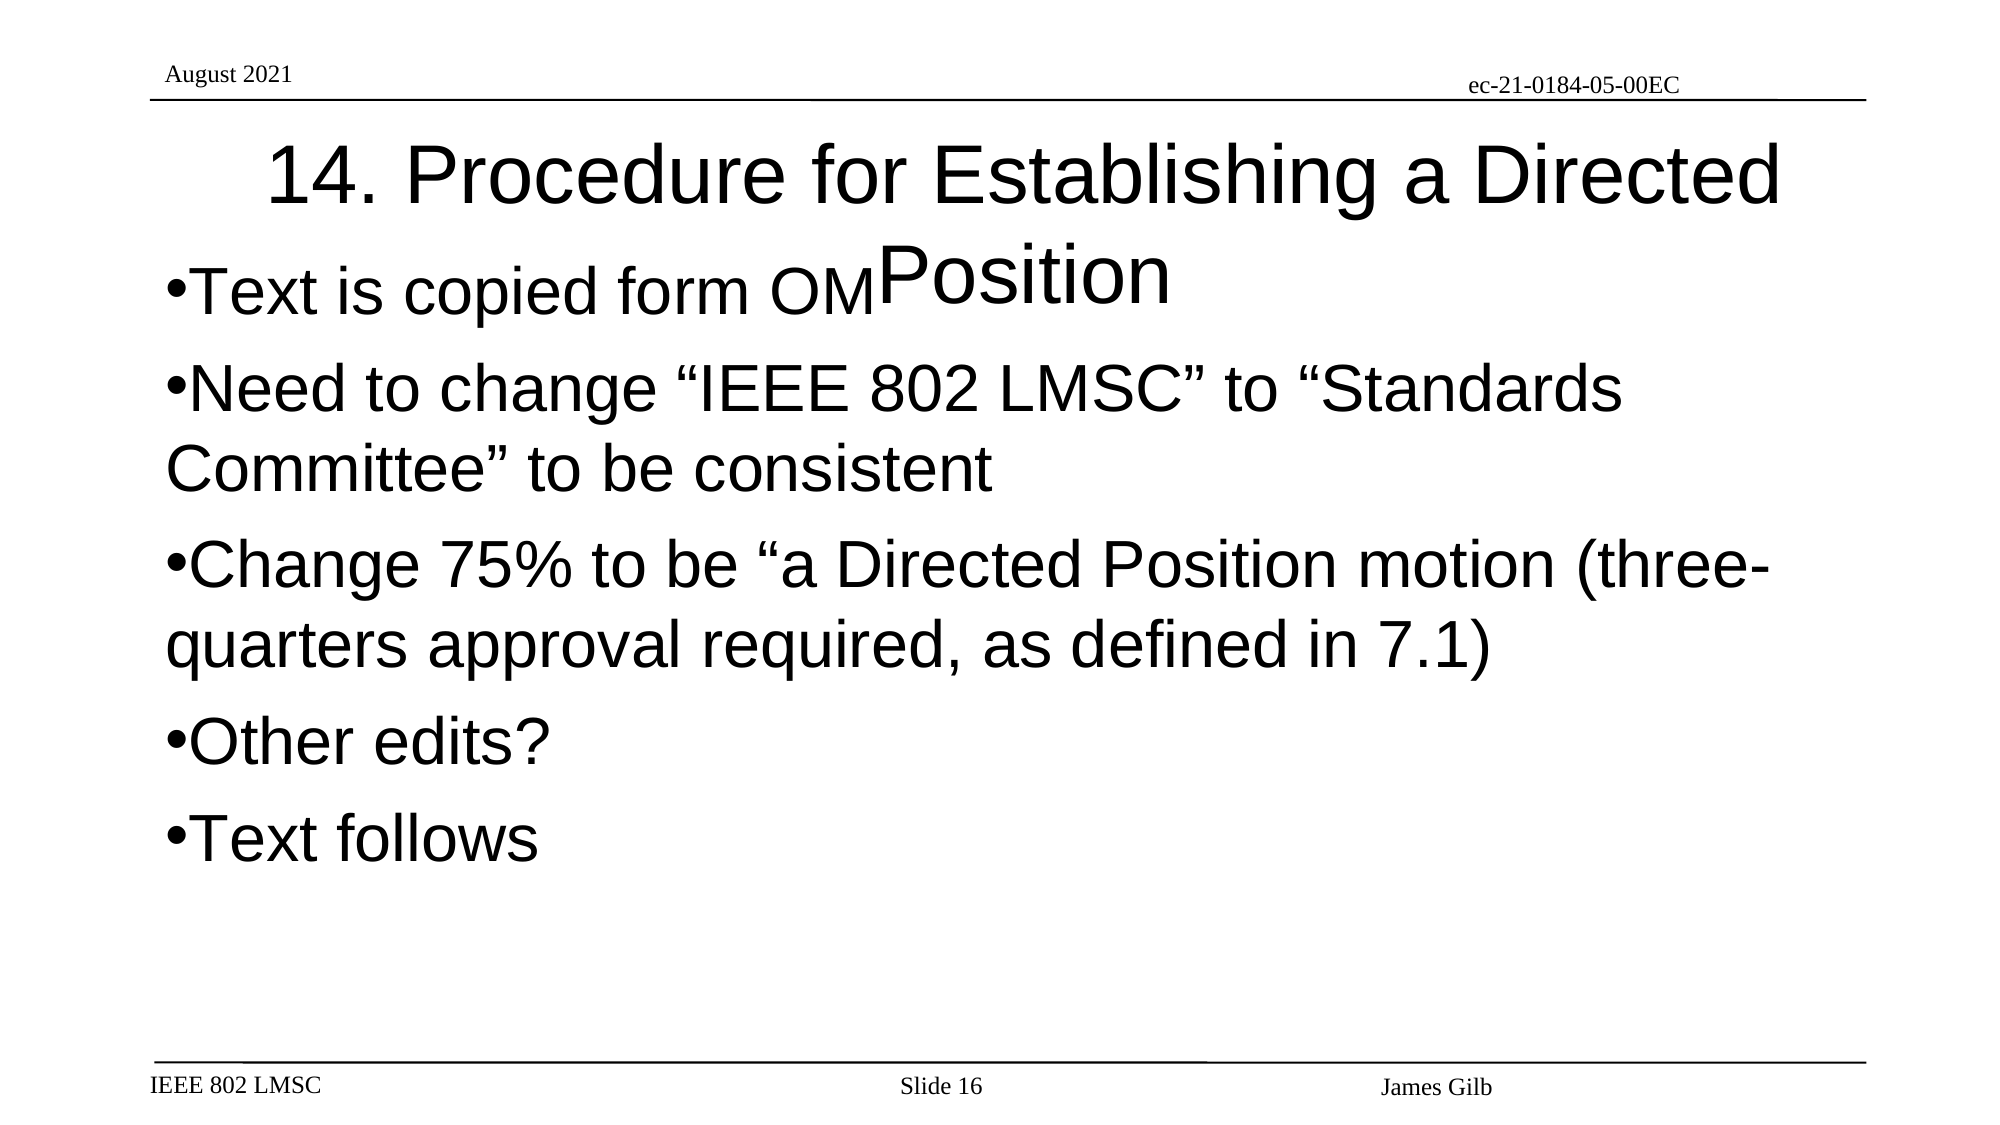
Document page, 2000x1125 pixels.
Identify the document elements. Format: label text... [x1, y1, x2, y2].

list Text is copied form OM Need to change “IEEE 802 LMSC” to “Standards Committee” to be consistent Change 75% to be “a Directed Position motion (three-quarters approval required, as defined in 7.1) Other edits? Text follows [149, 239, 1900, 1051]
text_box Slide [799, 1069, 1083, 1108]
title 14. Procedure for Establishing a Directed Position [149, 112, 1900, 238]
